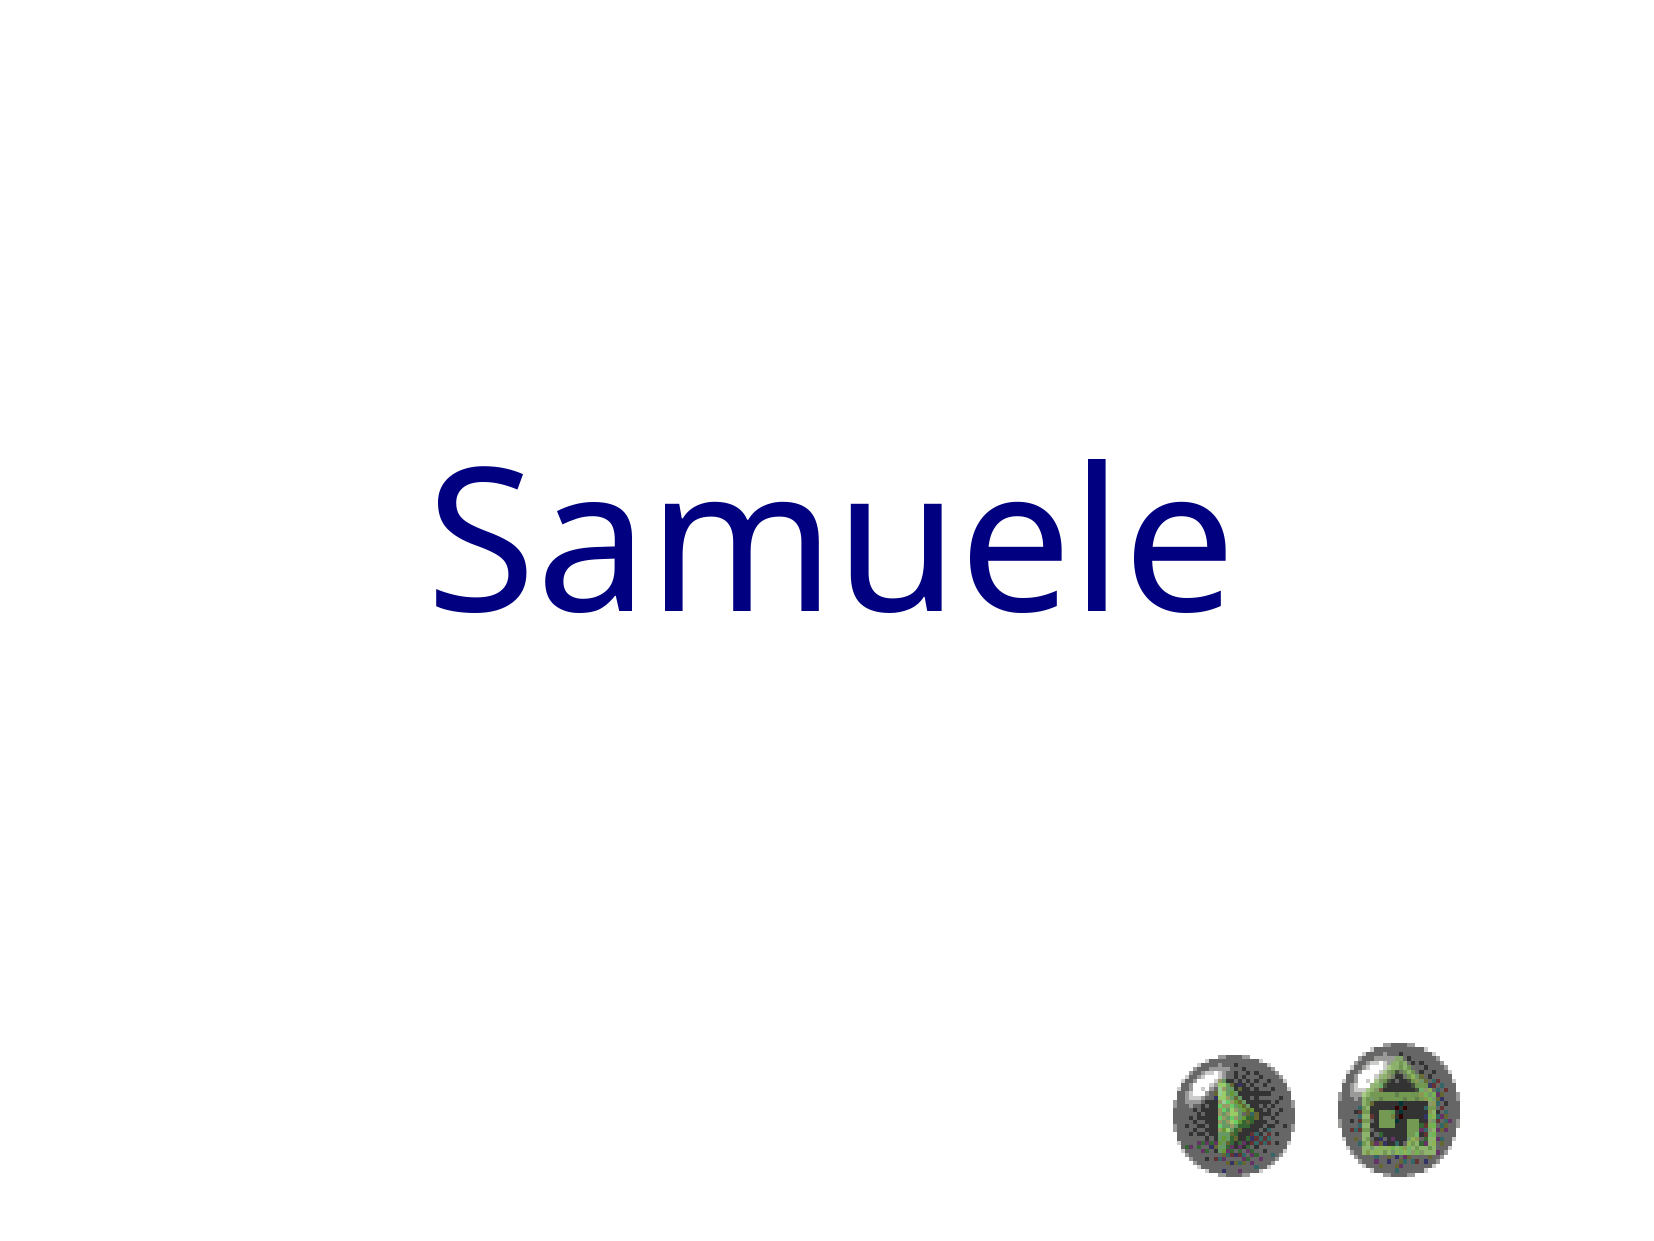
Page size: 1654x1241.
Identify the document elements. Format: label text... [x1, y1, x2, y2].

picture [1334, 1039, 1465, 1182]
picture [1169, 1051, 1300, 1182]
title Samuele [87, 408, 1576, 658]
